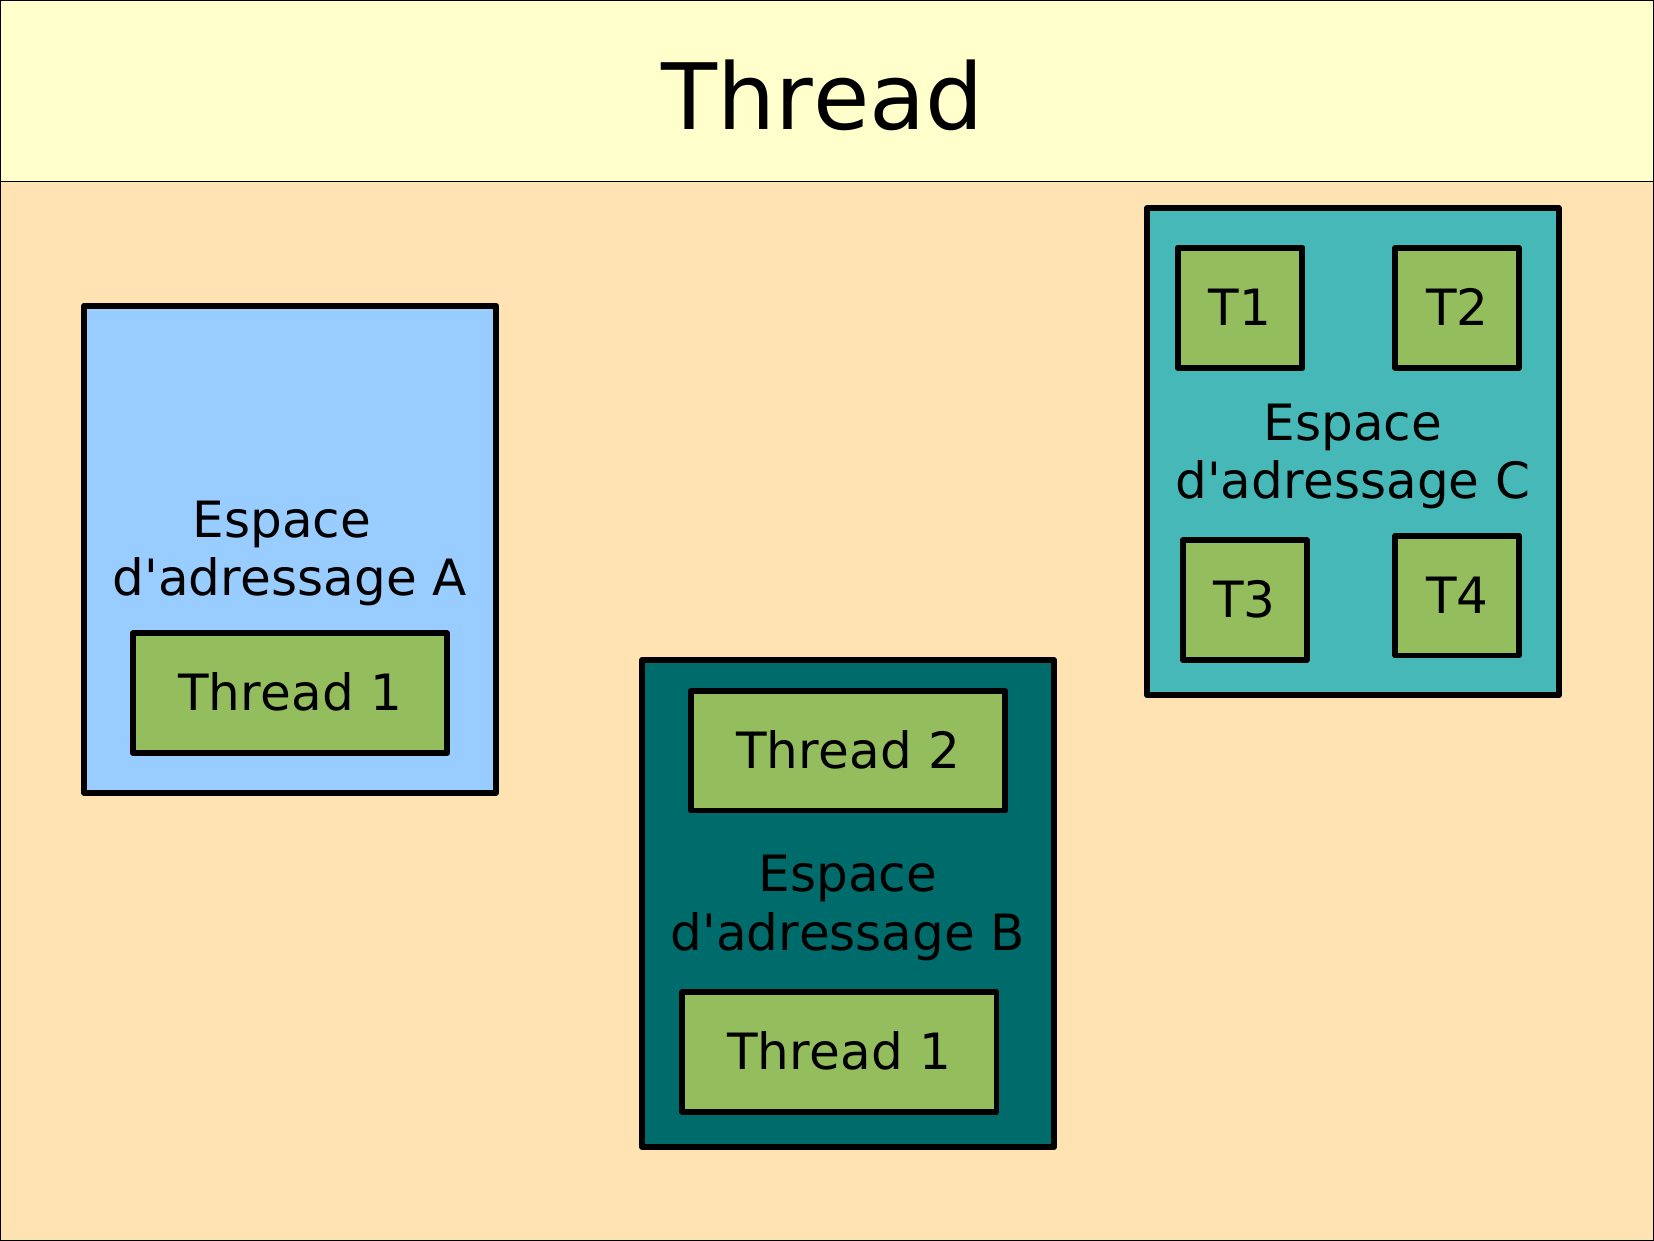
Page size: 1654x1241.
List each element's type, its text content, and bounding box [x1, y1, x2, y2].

text_box T3 [1182, 540, 1307, 660]
text_box Thread 1 [682, 992, 997, 1112]
text_box Thread 2 [690, 690, 1006, 811]
text_box Espace d'adressage A [84, 305, 497, 793]
text_box Espace d'adressage B [642, 659, 1055, 1148]
text_box T1 [1178, 248, 1303, 368]
title Thread [114, 38, 1531, 158]
text_box T4 [1395, 535, 1520, 656]
text_box Espace d'adressage C [1147, 208, 1559, 696]
text_box T2 [1395, 247, 1520, 368]
text_box Thread 1 [132, 633, 448, 753]
